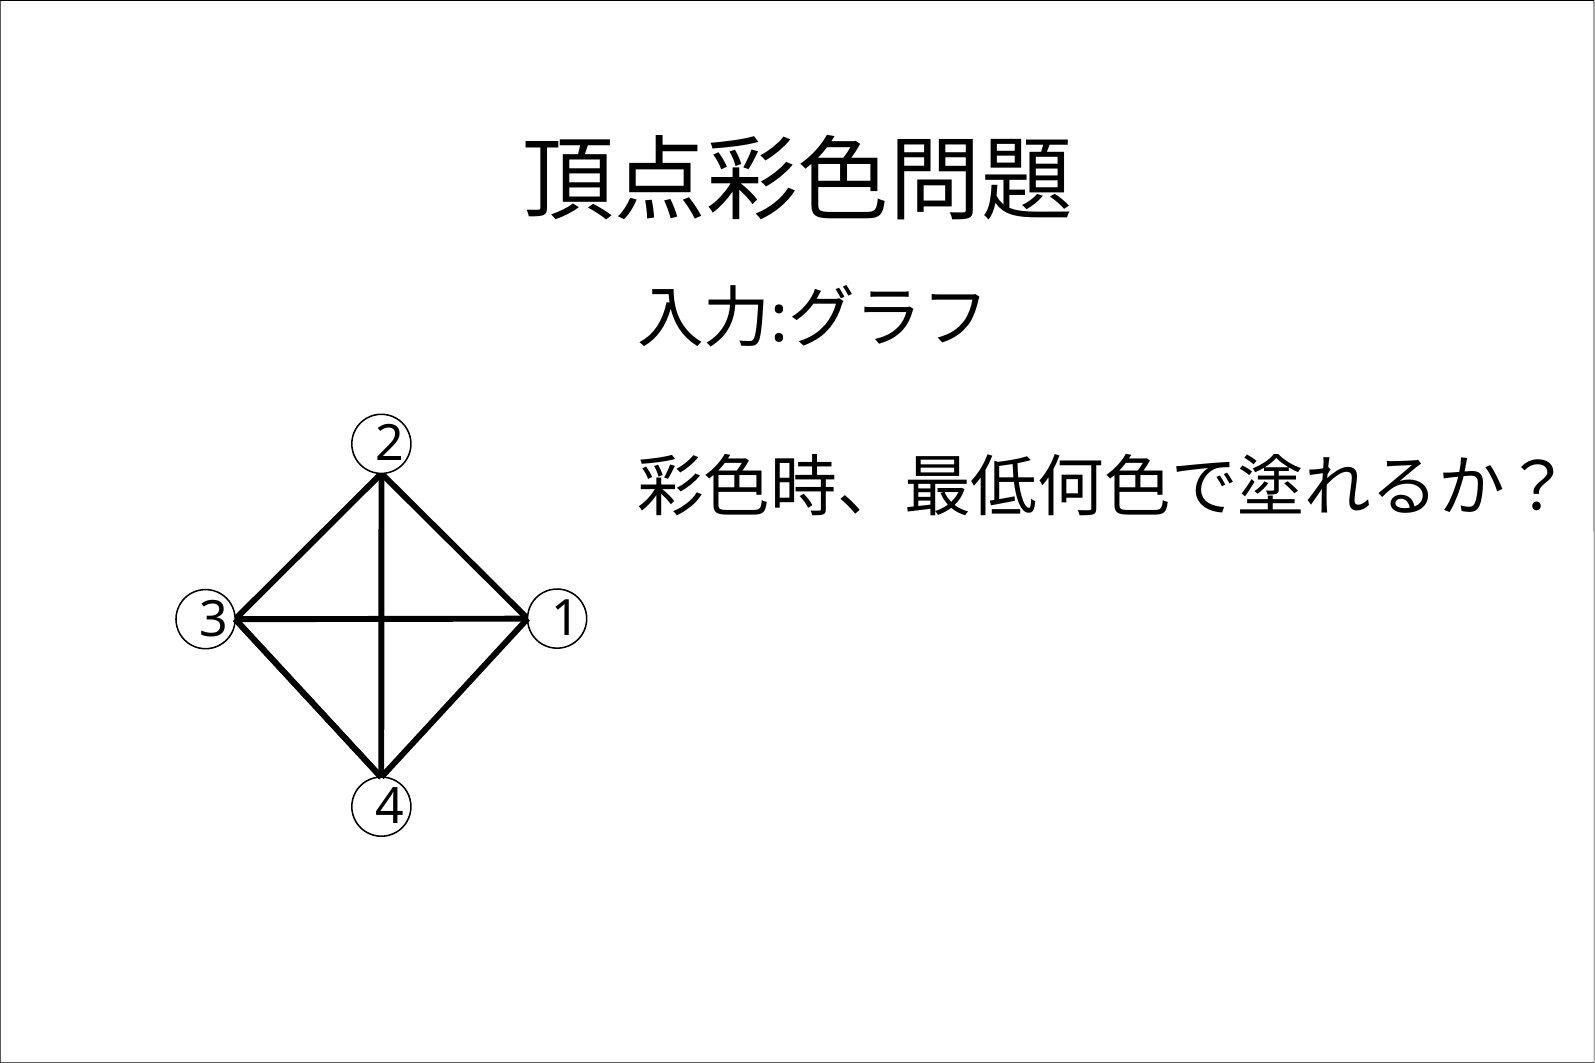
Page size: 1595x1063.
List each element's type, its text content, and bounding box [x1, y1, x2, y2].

text_box 2 [351, 414, 411, 474]
list 入力:グラフ 彩色時、最低何色で塗れるか？ [620, 295, 1595, 950]
text_box 3 [175, 589, 235, 649]
text_box 1 [527, 589, 587, 649]
text_box 頂点彩色問題 [117, 88, 1479, 266]
text_box 4 [351, 777, 411, 837]
